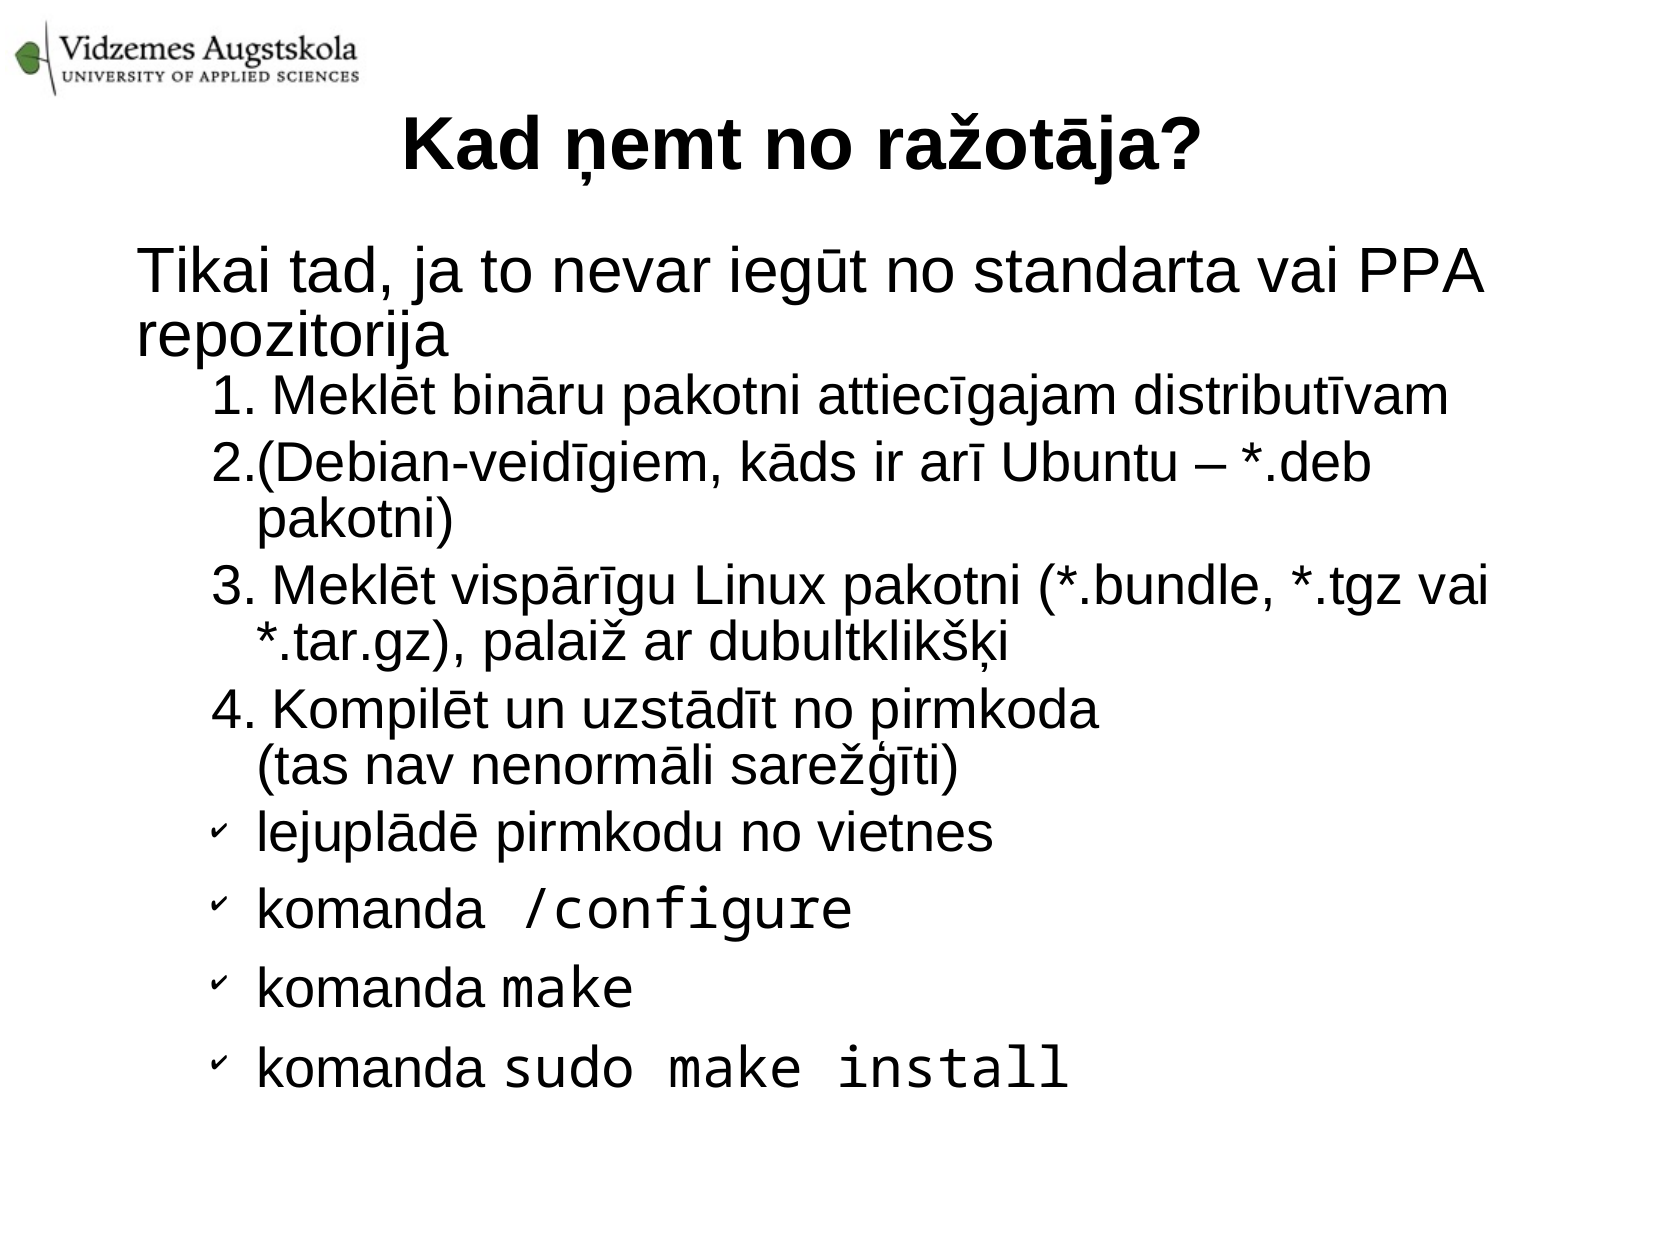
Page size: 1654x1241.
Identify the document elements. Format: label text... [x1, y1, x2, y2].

picture [5, 2, 368, 113]
title Kad ņemt no ražotāja? [94, 103, 1512, 188]
list Tikai tad, ja to nevar iegūt no standarta vai PPA repozitorija Meklēt bināru pakotni attiecīgajam distributīvam (Debian-veidīgiem, kāds ir arī Ubuntu – *.deb pakotni) Meklēt vispārīgu Linux pakotni (*.bundle, *.tgz vai *.tar.gz), palaiž ar dubultklikšķi Kompilēt un uzstādīt no pirmkoda (tas nav nenormāli sarežģīti) lejuplādē pirmkodu no vietnes komanda /configure komanda make komanda sudo make install [82, 236, 1569, 1107]
